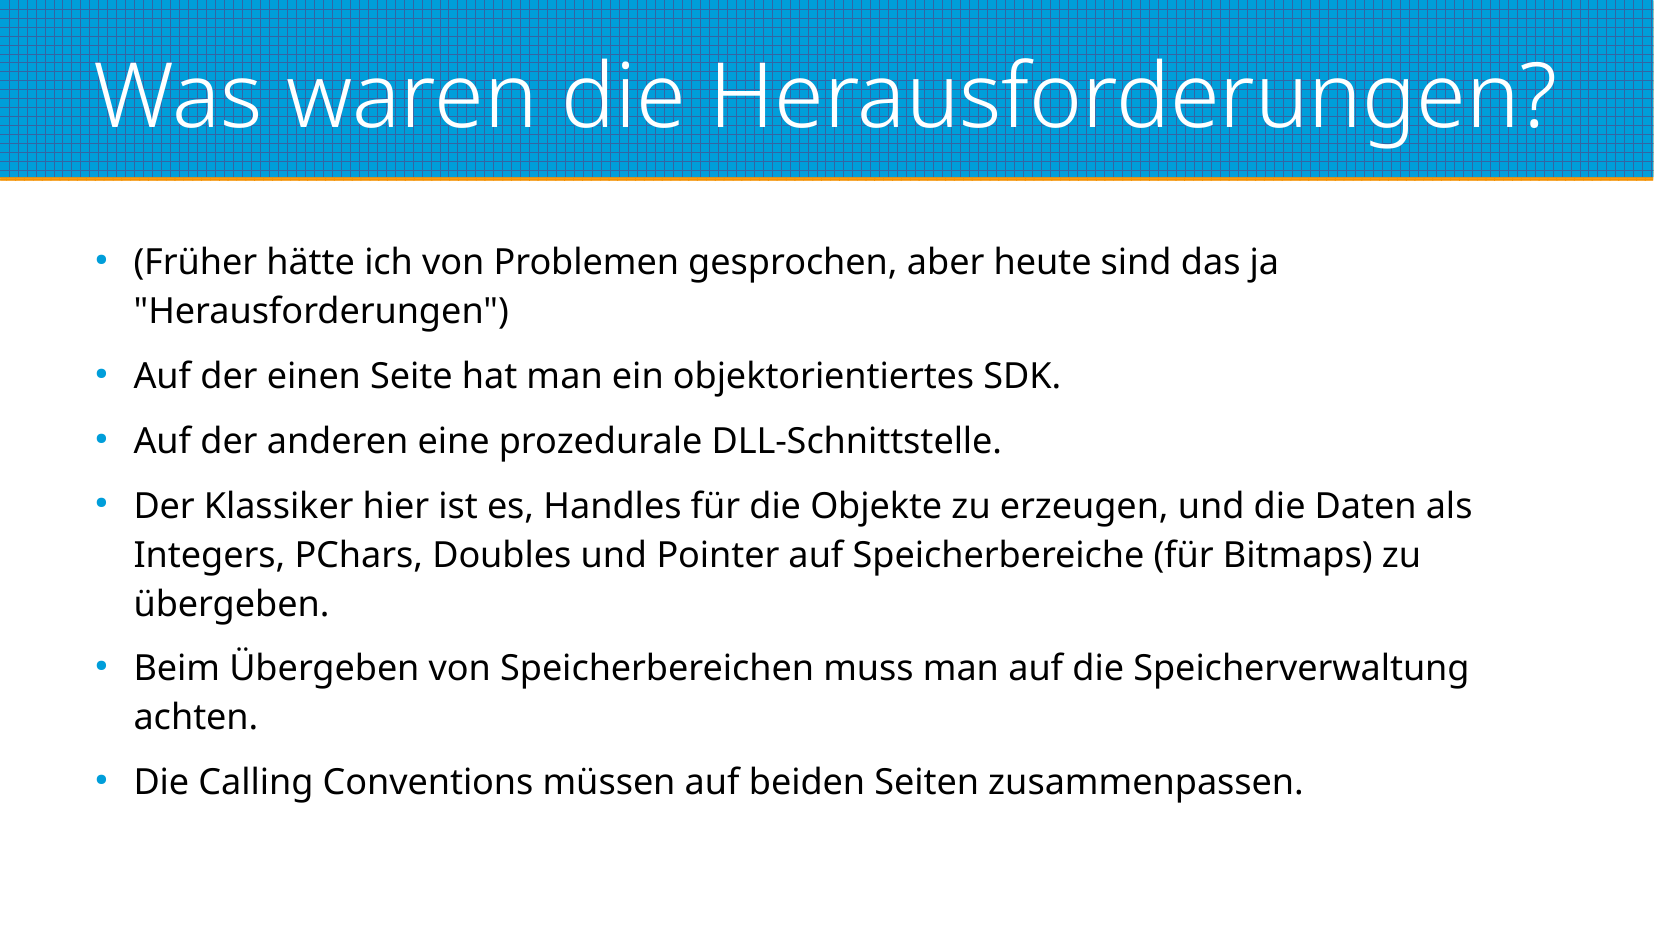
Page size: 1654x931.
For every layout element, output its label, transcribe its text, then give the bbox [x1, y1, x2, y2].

title Was waren die Herausforderungen? [82, 14, 1571, 171]
list (Früher hätte ich von Problemen gesprochen, aber heute sind das ja "Herausforderungen") Auf der einen Seite hat man ein objektorientiertes SDK. Auf der anderen eine prozedurale DLL-Schnittstelle. Der Klassiker hier ist es, Handles für die Objekte zu erzeugen, und die Daten als Integers, PChars, Doubles und Pointer auf Speicherbereiche (für Bitmaps) zu übergeben. Beim Übergeben von Speicherbereichen muss man auf die Speicherverwaltung achten. Die Calling Conventions müssen auf beiden Seiten zusammenpassen. [82, 236, 1563, 811]
